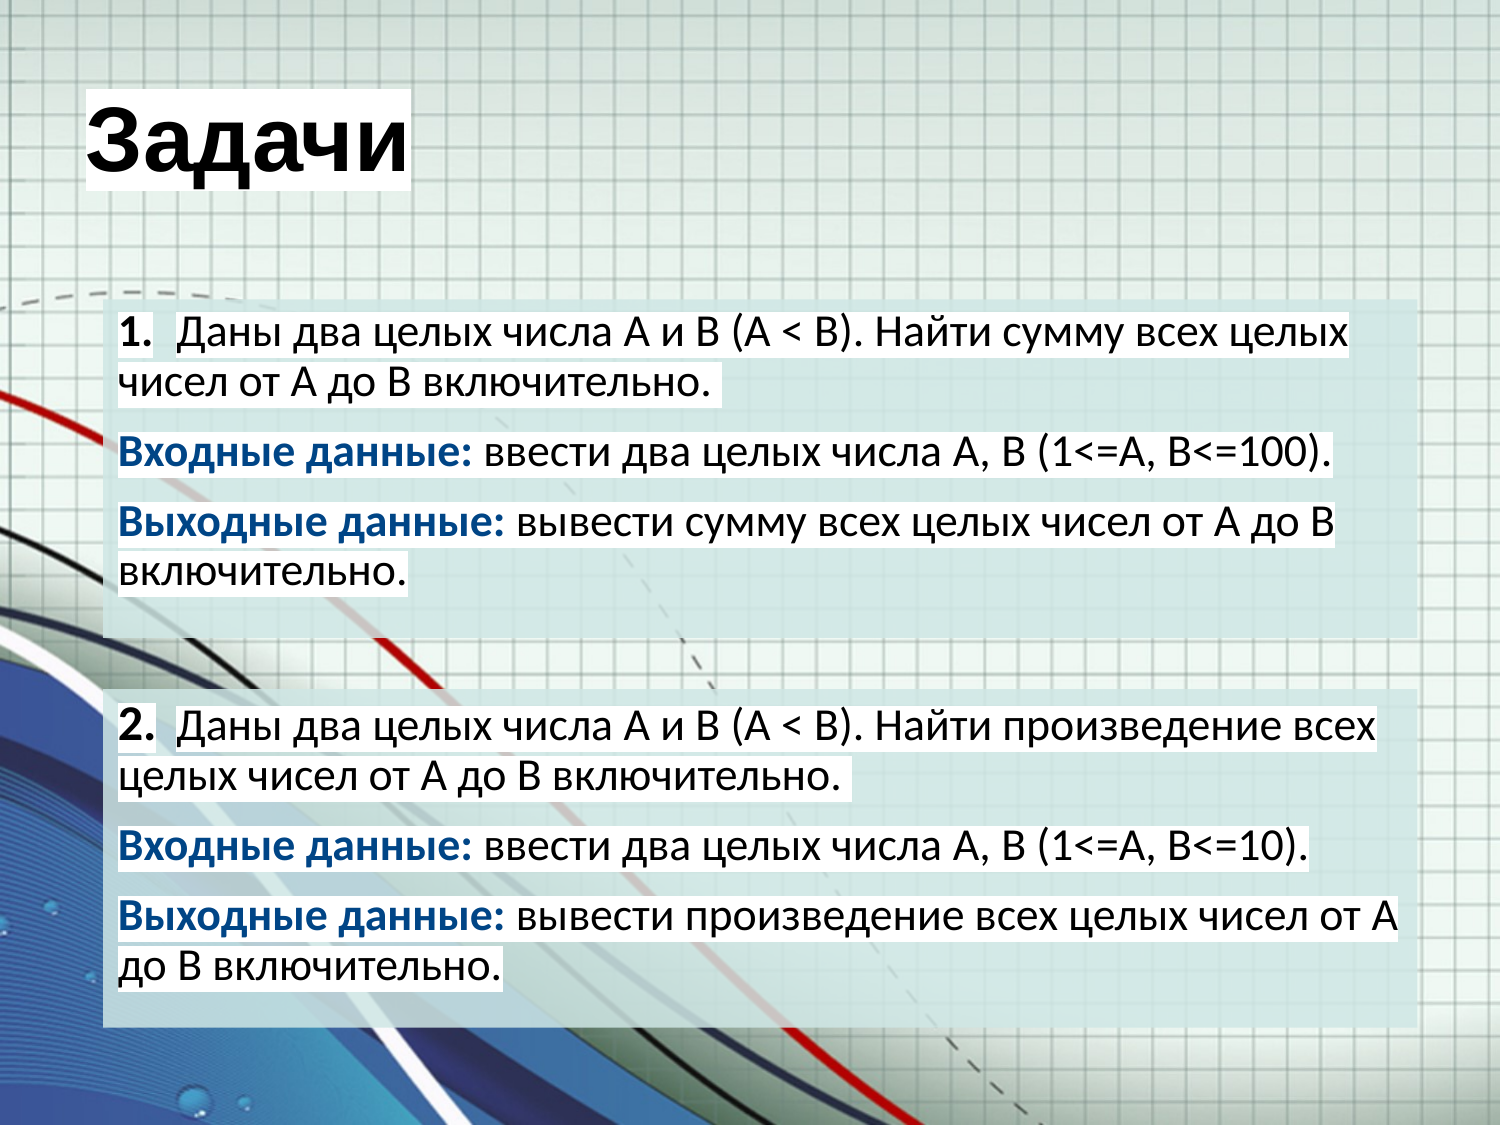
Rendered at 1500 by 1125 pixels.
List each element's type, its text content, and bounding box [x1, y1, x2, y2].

title Задачи [70, 59, 1397, 225]
list 1. Даны два целых числа A и B (A < B). Найти сумму всех целых чисел от A до B включительно. Входные данные: ввести два целых числа A, B (1<=A, B<=100). Выходные данные: вывести сумму всех целых чисел от A до B включительно. [103, 299, 1418, 638]
list 2. Даны два целых числа A и B (A < B). Найти произведение всех целых чисел от A до B включительно. Входные данные: ввести два целых числа A, B (1<=A, B<=10). Выходные данные: вывести произведение всех целых чисел от A до B включительно. [103, 689, 1418, 1028]
picture [0, 0, 1500, 1125]
